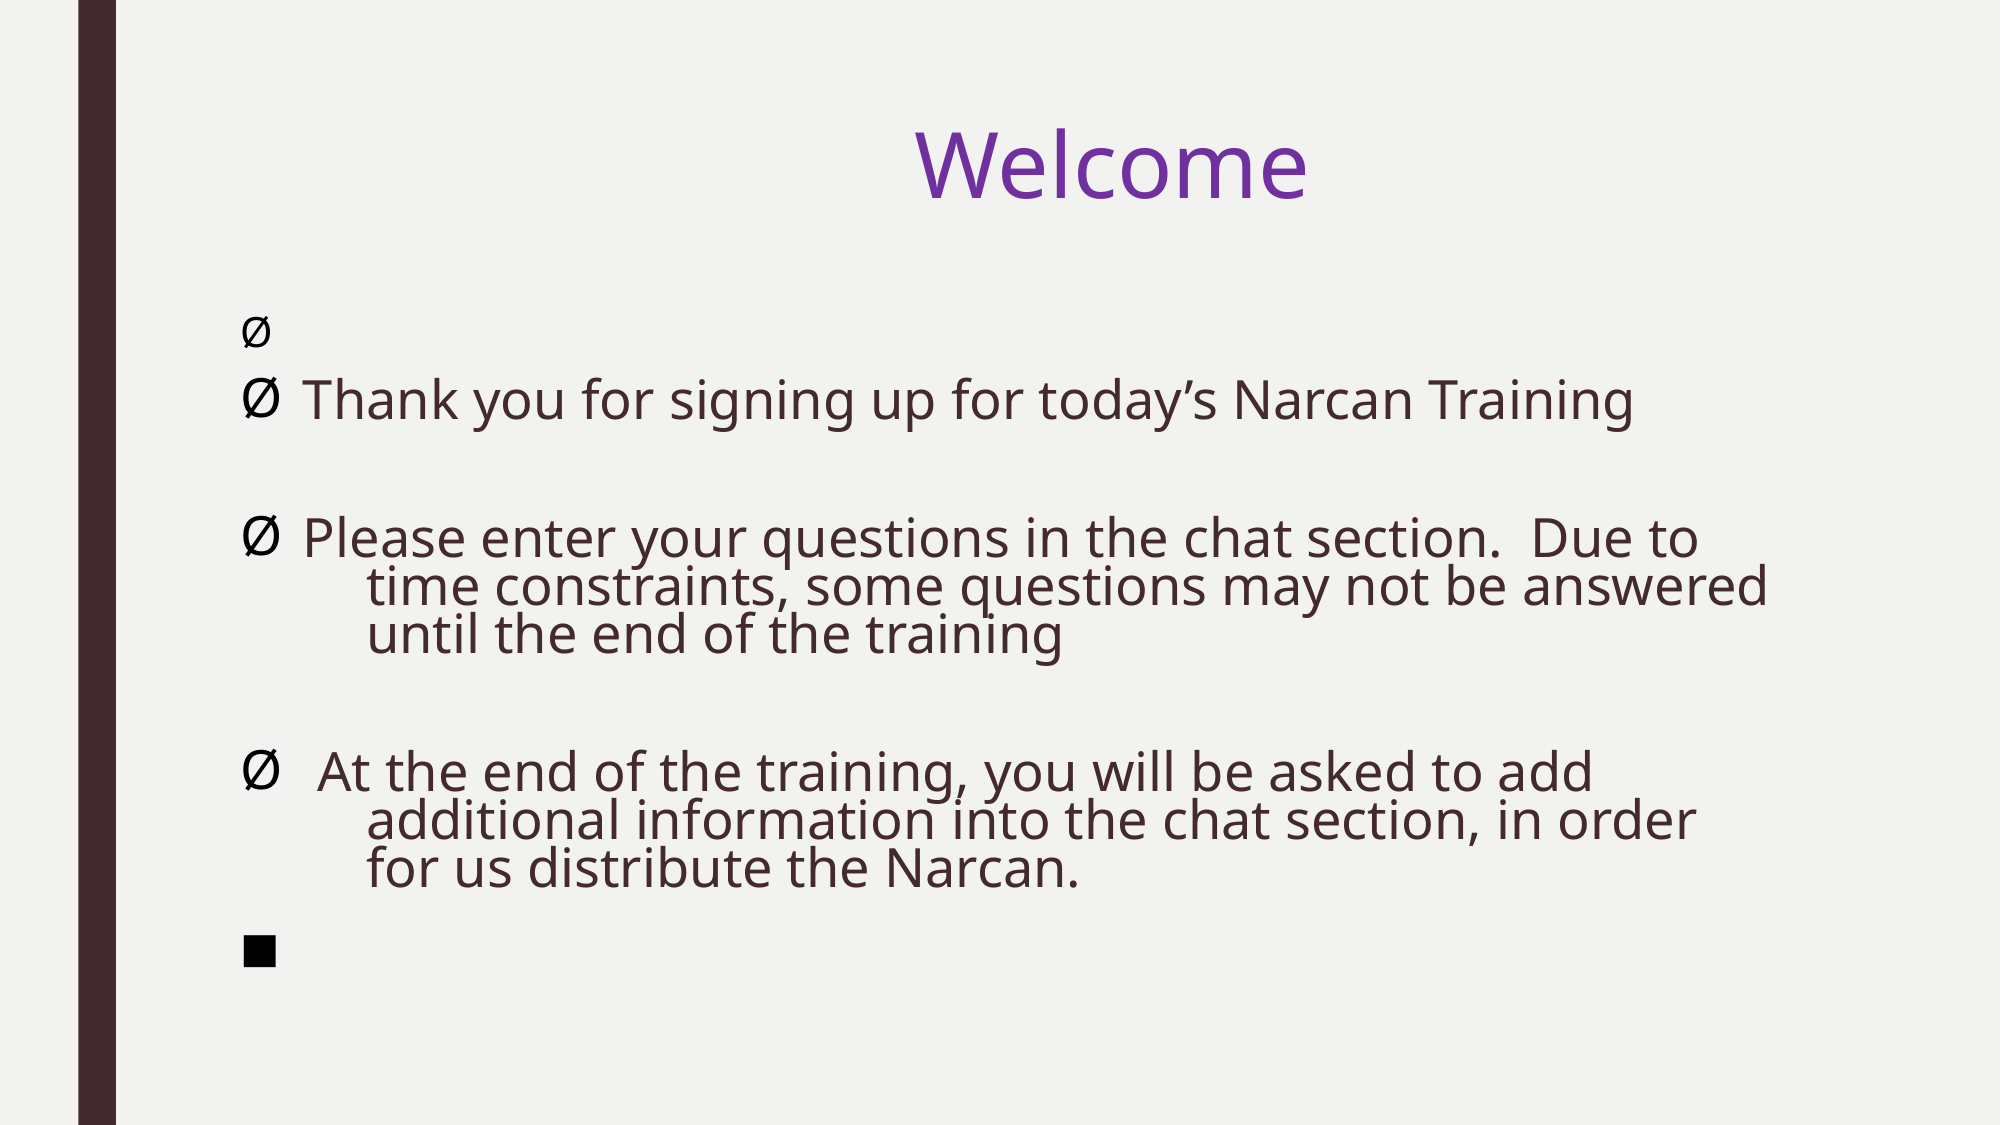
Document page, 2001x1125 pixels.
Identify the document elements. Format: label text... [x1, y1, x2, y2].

list Thank you for signing up for today’s Narcan Training Please enter your questions in the chat section. Due to time constraints, some questions may not be answered until the end of the training At the end of the training, you will be asked to add additional information into the chat section, in order for us distribute the Narcan. [225, 295, 1801, 963]
title Welcome [225, 112, 2000, 311]
